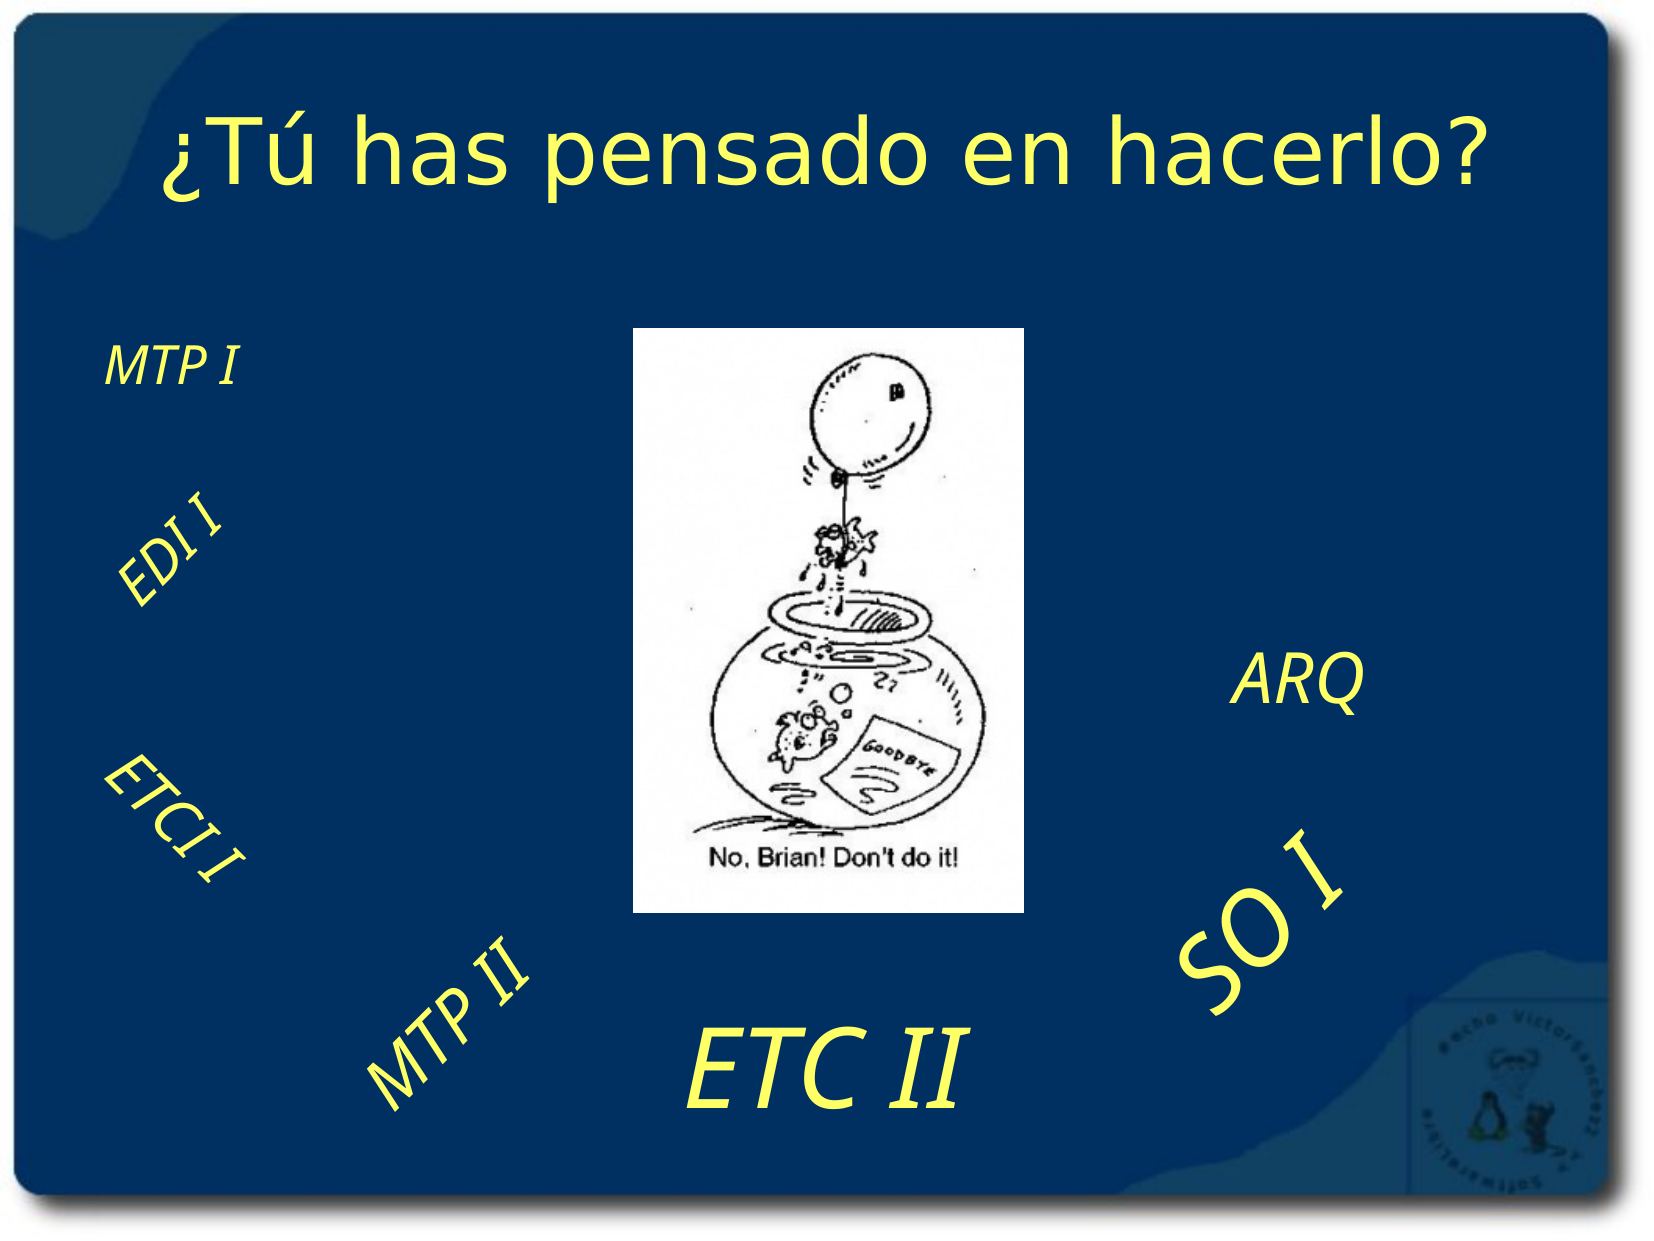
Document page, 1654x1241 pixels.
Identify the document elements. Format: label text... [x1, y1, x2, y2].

text_box MTP I [88, 318, 281, 415]
text_box ARQ [1219, 620, 1407, 742]
text_box SO I [1122, 767, 1421, 1067]
text_box MTP II [324, 875, 601, 1152]
text_box EDI I [80, 442, 281, 643]
picture [0, 0, 1654, 1241]
title ¿Tú has pensado en hacerlo? [82, 56, 1571, 250]
text_box ETCI I [67, 714, 308, 955]
text_box ETC II [667, 980, 1060, 1165]
